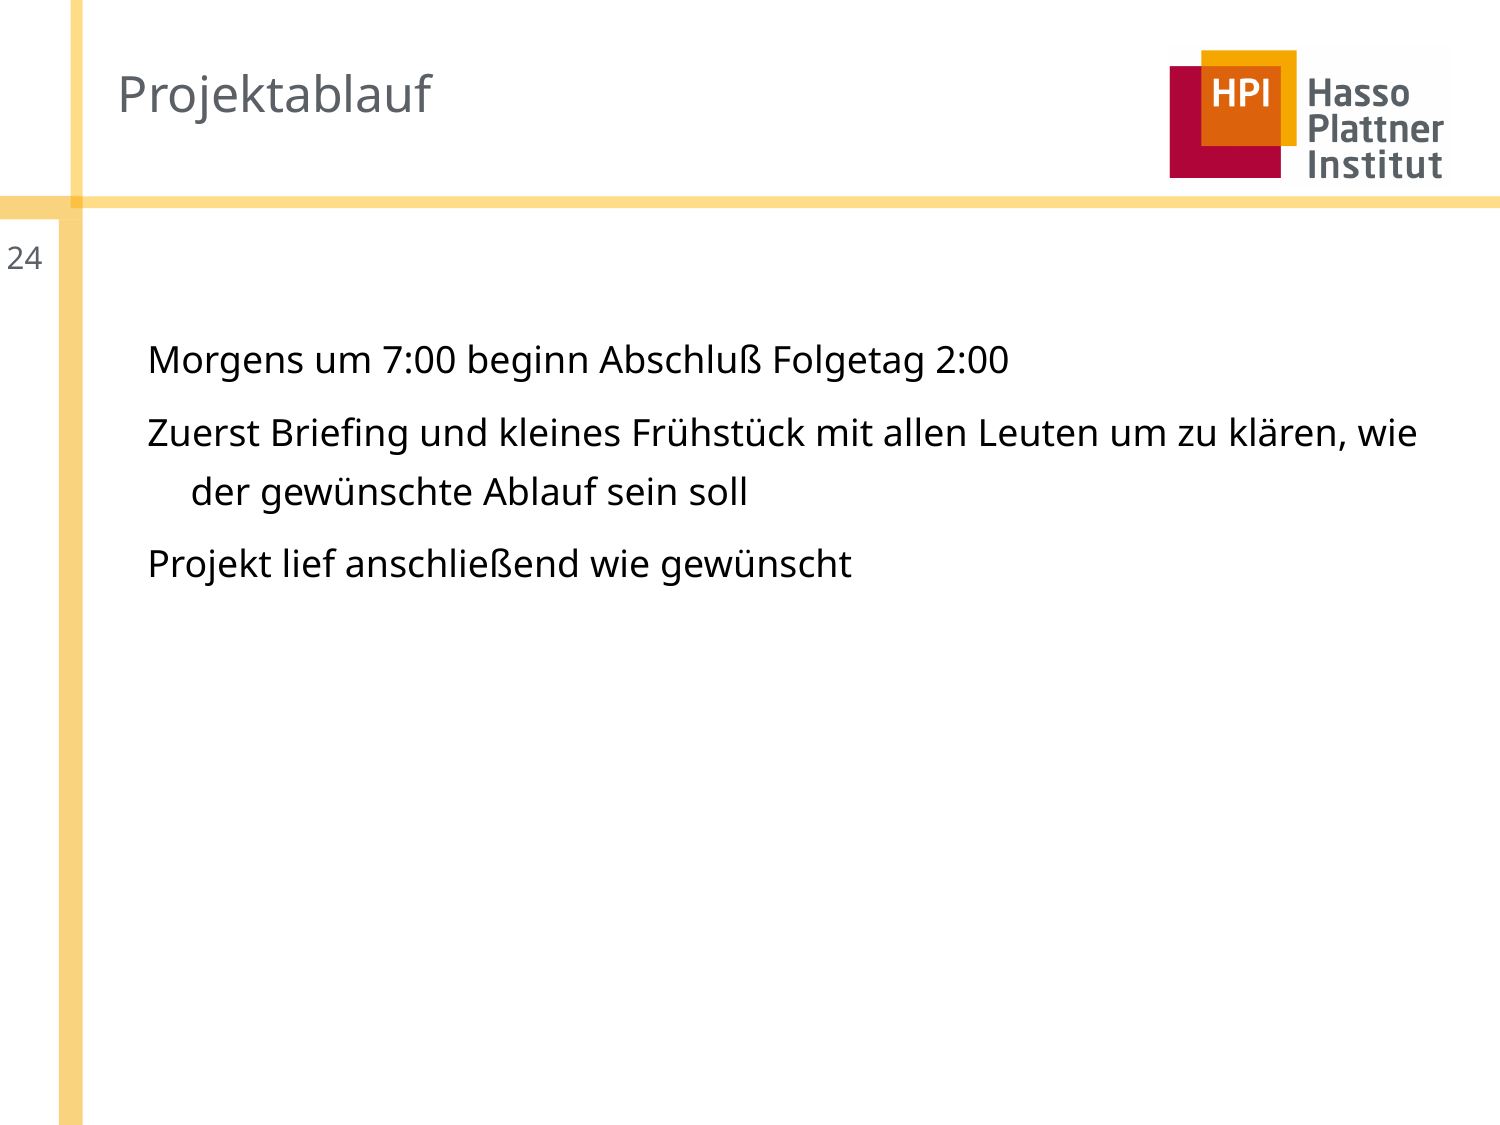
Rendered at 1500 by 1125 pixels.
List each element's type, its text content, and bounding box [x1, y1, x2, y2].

title Projektablauf [117, 7, 1093, 179]
list Morgens um 7:00 beginn Abschluß Folgetag 2:00 Zuerst Briefing und kleines Frühstück mit allen Leuten um zu klären, wie der gewünschte Ablauf sein soll Projekt lief anschließend wie gewünscht [117, 326, 1459, 1056]
